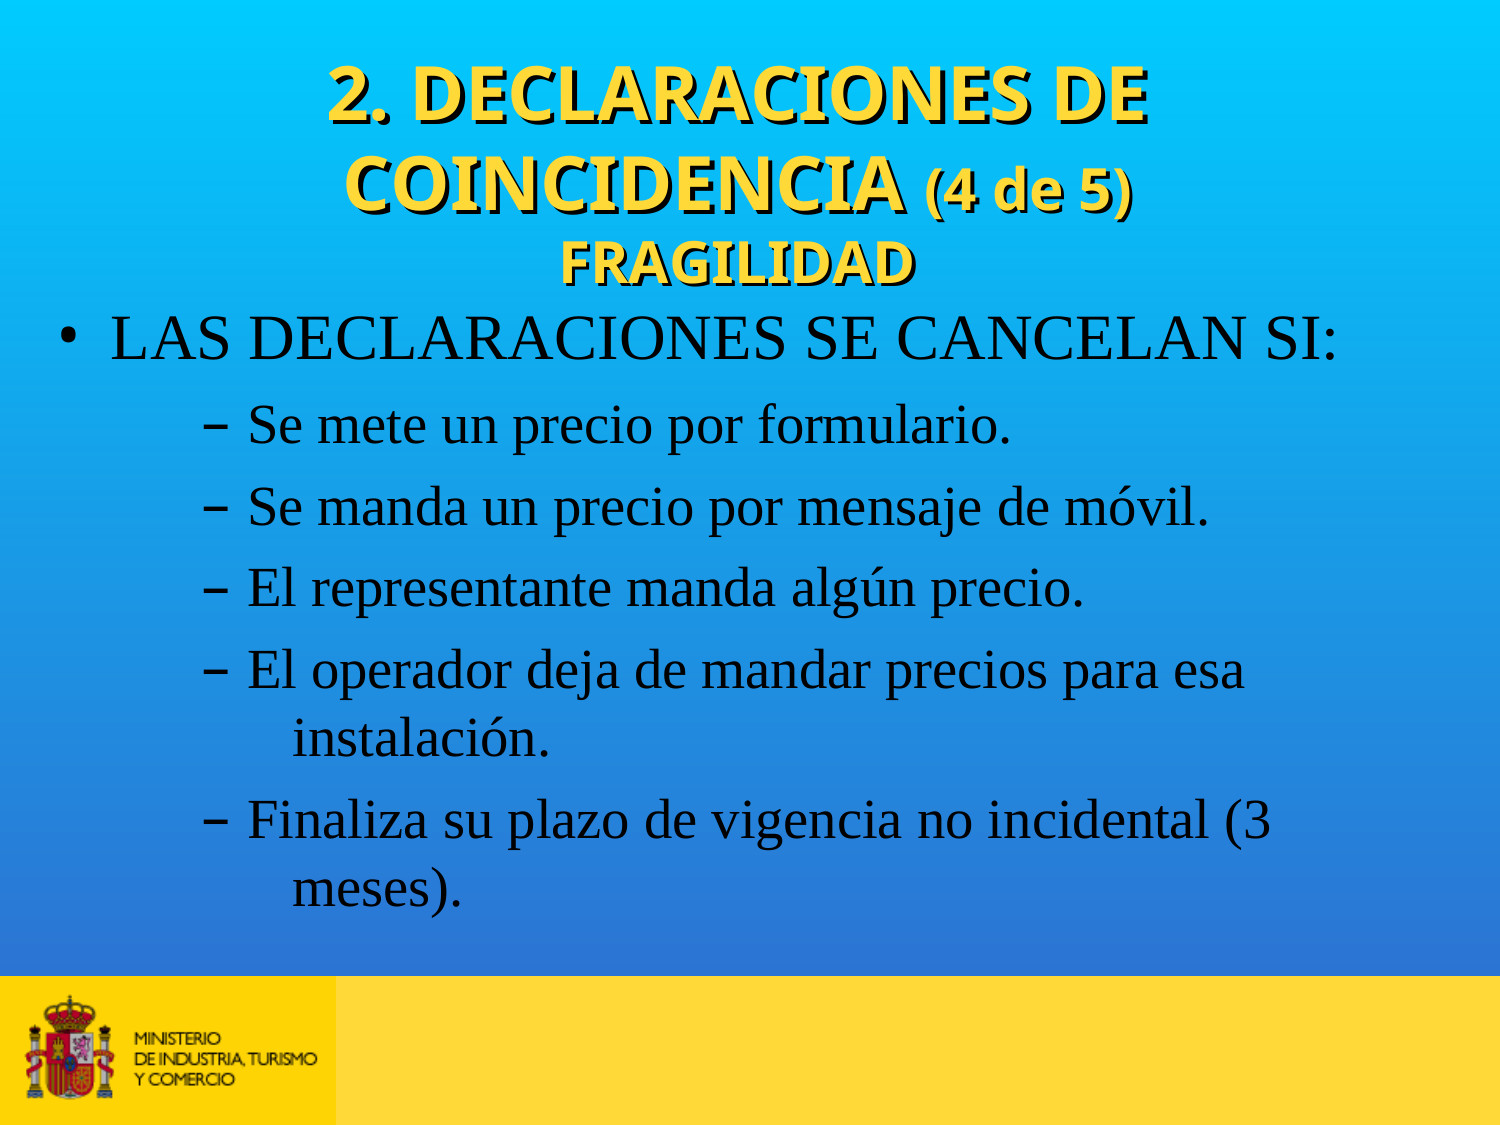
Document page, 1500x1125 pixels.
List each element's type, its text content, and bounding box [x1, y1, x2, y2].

title 2. DECLARACIONES DE COINCIDENCIA (4 de 5) FRAGILIDAD [99, 37, 1375, 225]
list LAS DECLARACIONES SE CANCELAN SI: Se mete un precio por formulario. Se manda un precio por mensaje de móvil. El representante manda algún precio. El operador deja de mandar precios para esa instalación. Finaliza su plazo de vigencia no incidental (3 meses). [41, 287, 1447, 929]
